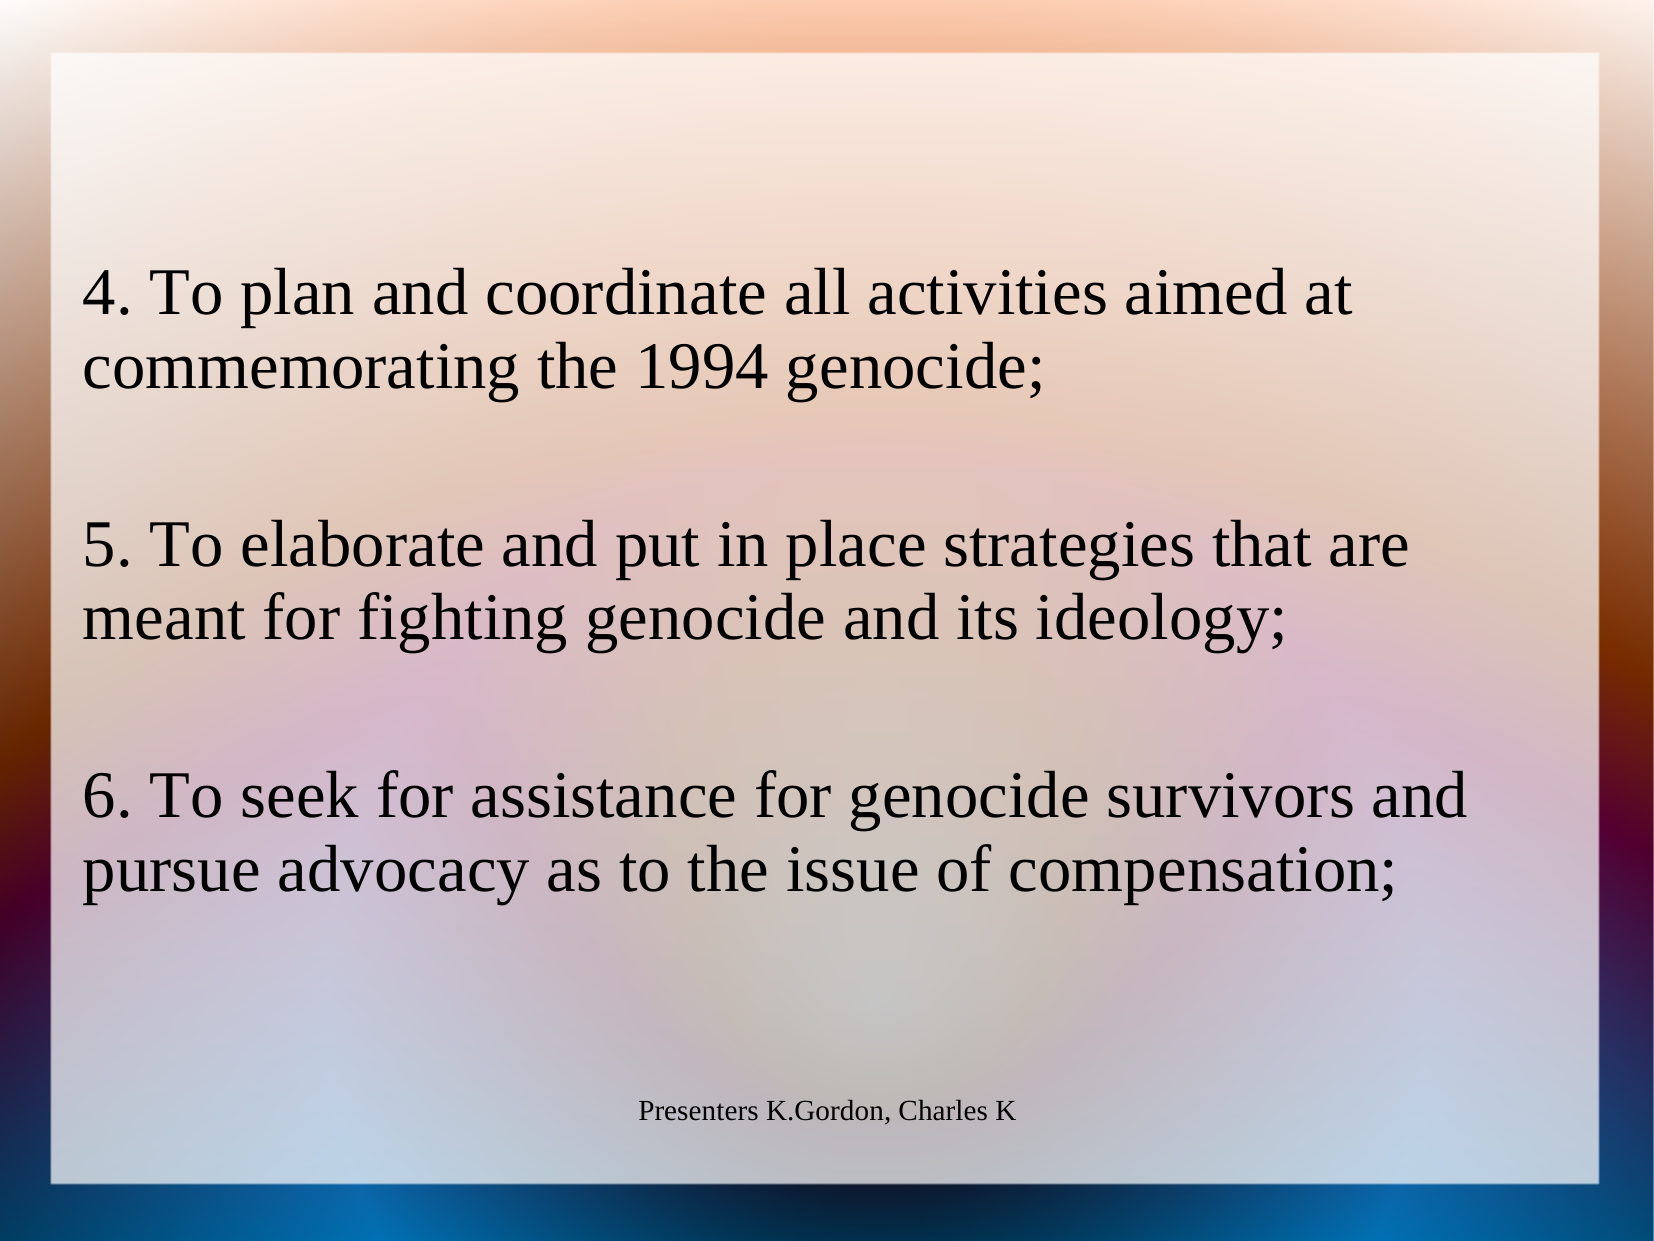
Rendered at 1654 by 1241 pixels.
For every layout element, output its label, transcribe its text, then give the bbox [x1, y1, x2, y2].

list 4. To plan and coordinate all activities aimed at commemorating the 1994 genocide; 5. To elaborate and put in place strategies that are meant for fighting genocide and its ideology; 6. To seek for assistance for genocide survivors and pursue advocacy as to the issue of compensation; [82, 254, 1571, 1101]
picture [0, 0, 1654, 1241]
